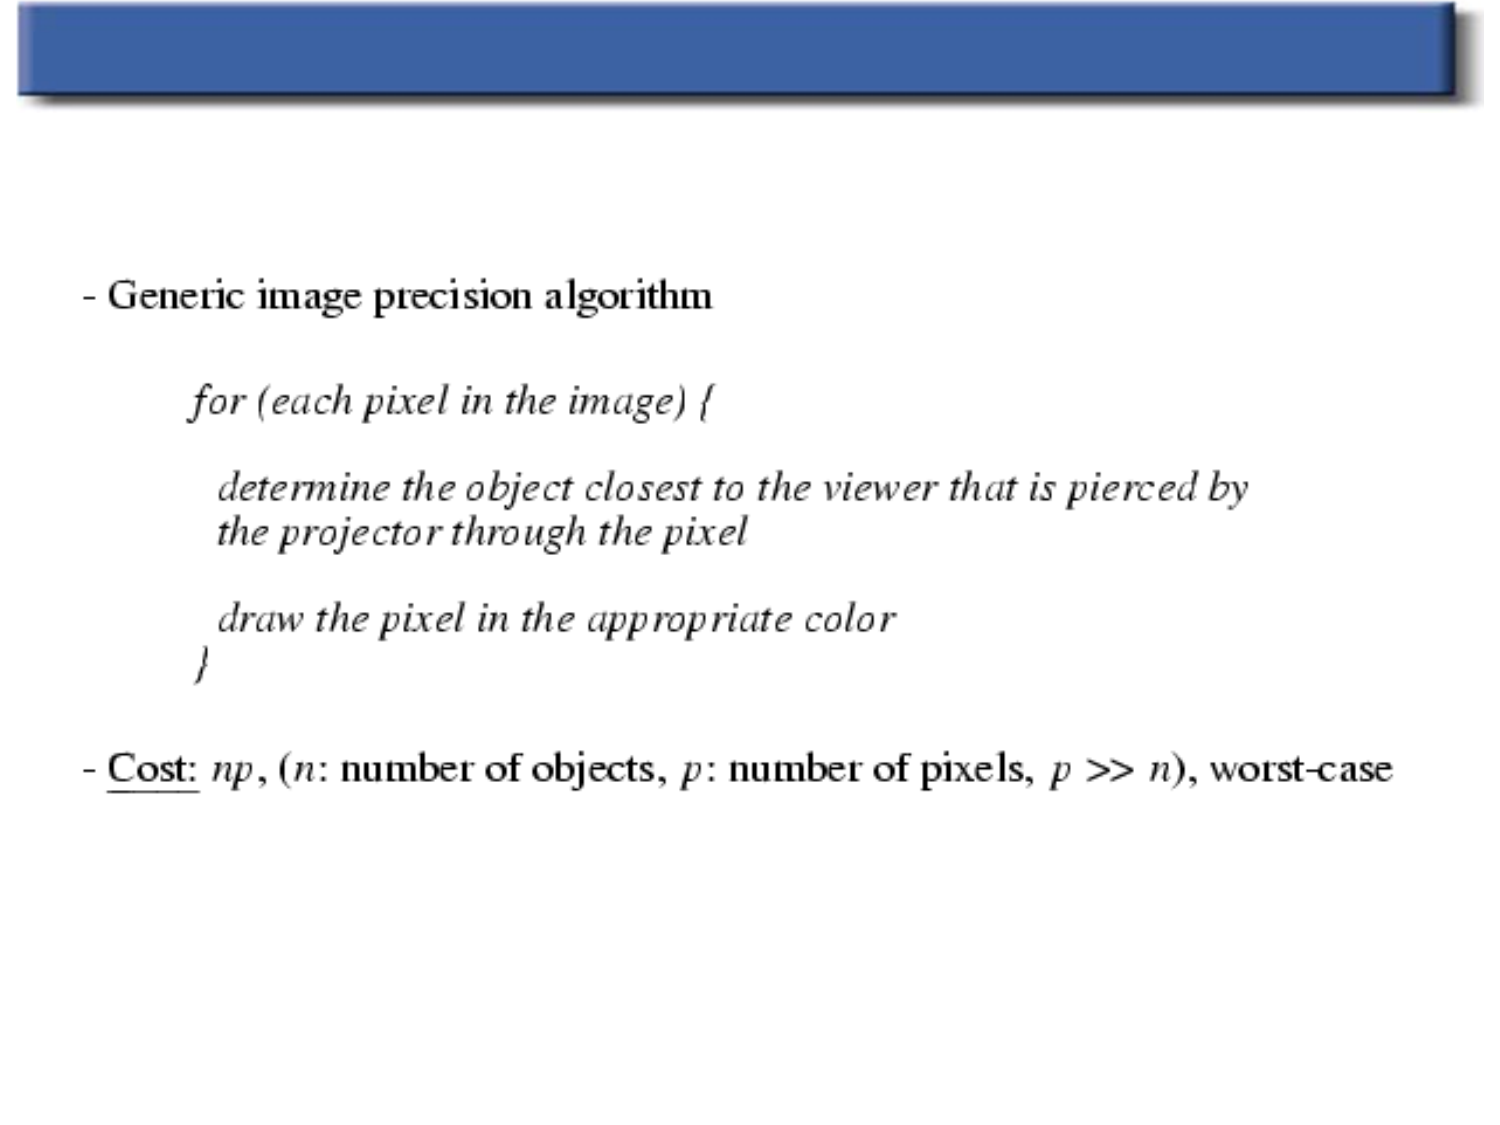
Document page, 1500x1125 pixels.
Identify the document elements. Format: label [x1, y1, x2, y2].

picture [16, 0, 1484, 113]
picture [0, 225, 1500, 899]
